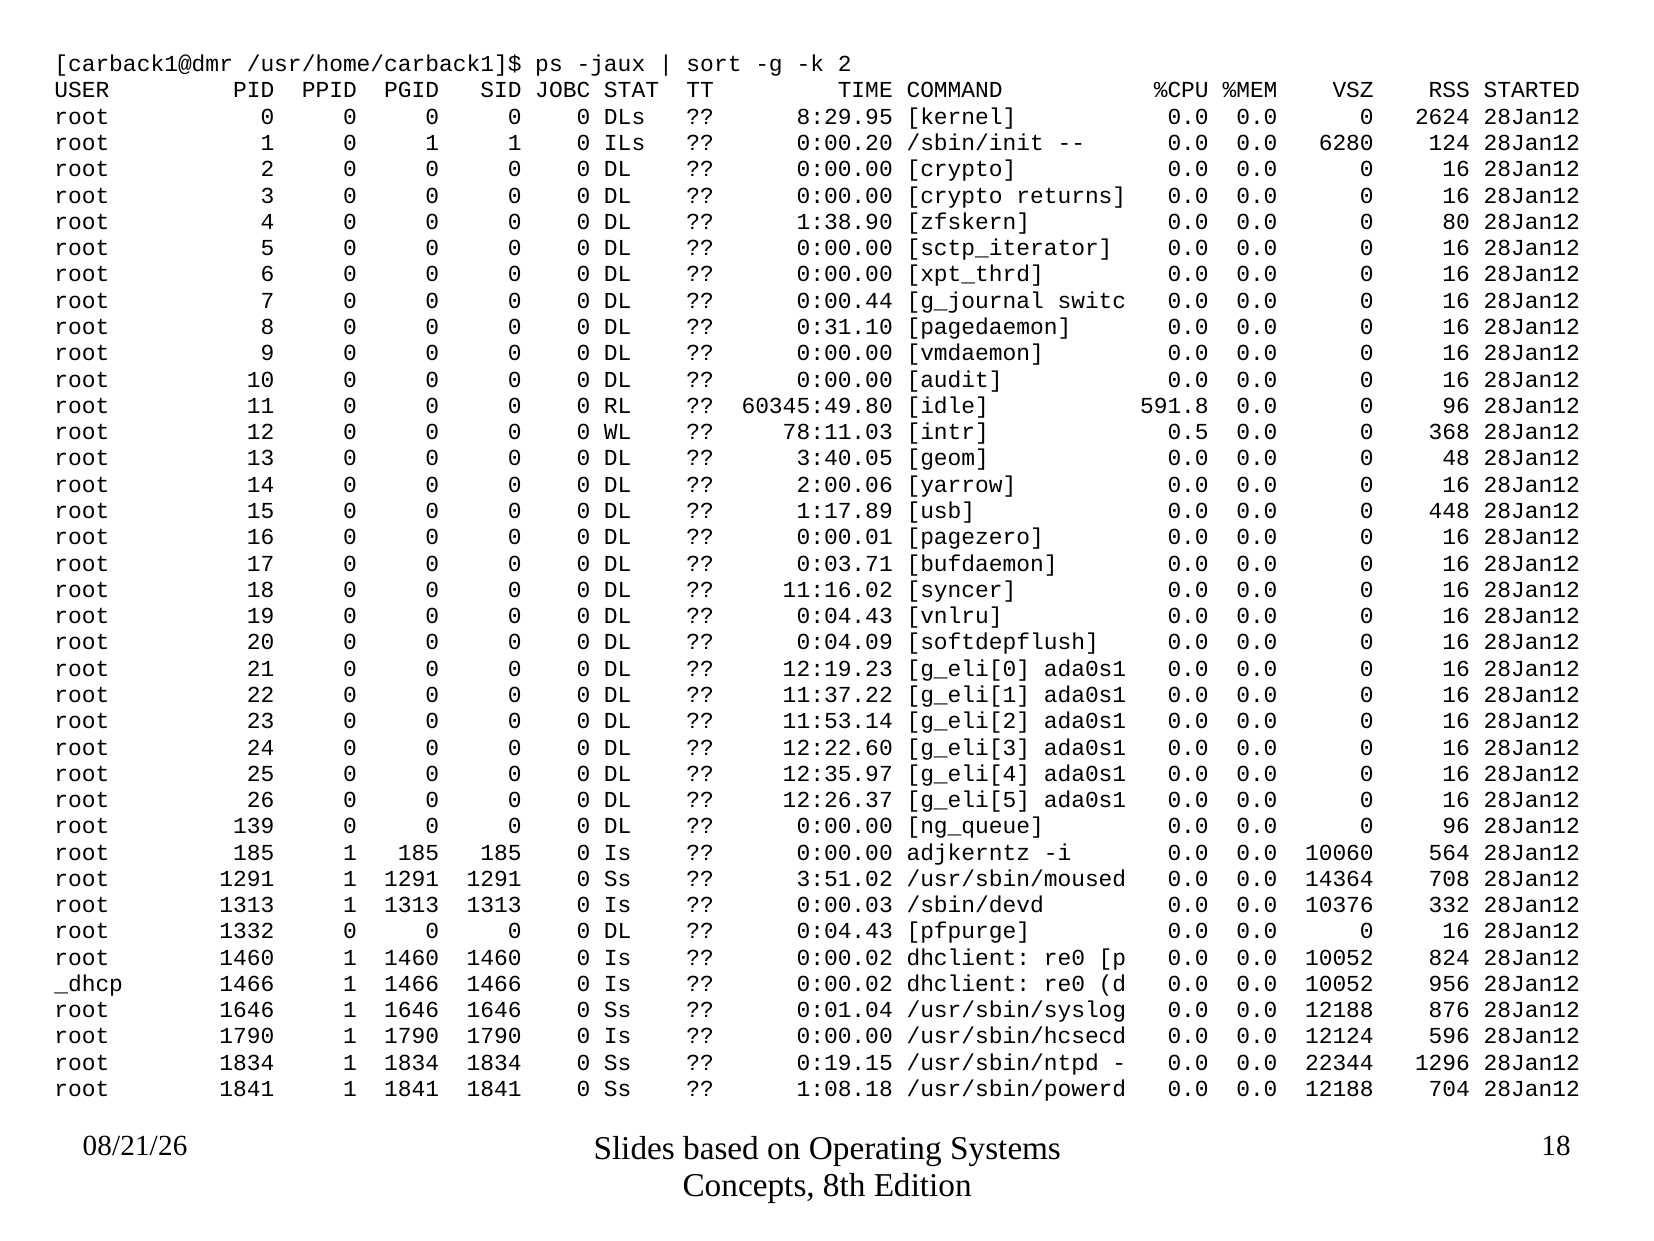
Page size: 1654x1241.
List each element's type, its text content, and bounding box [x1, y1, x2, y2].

text_box [121, 56, 1654, 143]
text_box [carback1@dmr /usr/home/carback1]$ ps -jaux | sort -g -k 2 USER PID PPID PGID SID JOBC STAT TT TIME COMMAND %CPU %MEM VSZ RSS STARTED root 0 0 0 0 0 DLs ?? 8:29.95 [kernel] 0.0 0.0 0 2624 28Jan12 root 1 0 1 1 0 ILs ?? 0:00.20 /sbin/init -- 0.0 0.0 6280 124 28Jan12 root 2 0 0 0 0 DL ?? 0:00.00 [crypto] 0.0 0.0 0 16 28Jan12 root 3 0 0 0 0 DL ?? 0:00.00 [crypto returns] 0.0 0.0 0 16 28Jan12 root 4 0 0 0 0 DL ?? 1:38.90 [zfskern] 0.0 0.0 0 80 28Jan12 root 5 0 0 0 0 DL ?? 0:00.00 [sctp_iterator] 0.0 0.0 0 16 28Jan12 root 6 0 0 0 0 DL ?? 0:00.00 [xpt_thrd] 0.0 0.0 0 16 28Jan12 root 7 0 0 0 0 DL ?? 0:00.44 [g_journal switc 0.0 0.0 0 16 28Jan12 root 8 0 0 0 0 DL ?? 0:31.10 [pagedaemon] 0.0 0.0 0 16 28Jan12 root 9 0 0 0 0 DL ?? 0:00.00 [vmdaemon] 0.0 0.0 0 16 28Jan12 root 10 0 0 0 0 DL ?? 0:00.00 [audit] 0.0 0.0 0 16 28Jan12 root 11 0 0 0 0 RL ?? 60345:49.80 [idle] 591.8 0.0 0 96 28Jan12 root 12 0 0 0 0 WL ?? 78:11.03 [intr] 0.5 0.0 0 368 28Jan12 root 13 0 0 0 0 DL ?? 3:40.05 [geom] 0.0 0.0 0 48 28Jan12 root 14 0 0 0 0 DL ?? 2:00.06 [yarrow] 0.0 0.0 0 16 28Jan12 root 15 0 0 0 0 DL ?? 1:17.89 [usb] 0.0 0.0 0 448 28Jan12 root 16 0 0 0 0 DL ?? 0:00.01 [pagezero] 0.0 0.0 0 16 28Jan12 root 17 0 0 0 0 DL ?? 0:03.71 [bufdaemon] 0.0 0.0 0 16 28Jan12 root 18 0 0 0 0 DL ?? 11:16.02 [syncer] 0.0 0.0 0 16 28Jan12 root 19 0 0 0 0 DL ?? 0:04.43 [vnlru] 0.0 0.0 0 16 28Jan12 root 20 0 0 0 0 DL ?? 0:04.09 [softdepflush] 0.0 0.0 0 16 28Jan12 root 21 0 0 0 0 DL ?? 12:19.23 [g_eli[0] ada0s1 0.0 0.0 0 16 28Jan12 root 22 0 0 0 0 DL ?? 11:37.22 [g_eli[1] ada0s1 0.0 0.0 0 16 28Jan12 root 23 0 0 0 0 DL ?? 11:53.14 [g_eli[2] ada0s1 0.0 0.0 0 16 28Jan12 root 24 0 0 0 0 DL ?? 12:22.60 [g_eli[3] ada0s1 0.0 0.0 0 16 28Jan12 root 25 0 0 0 0 DL ?? 12:35.97 [g_eli[4] ada0s1 0.0 0.0 0 16 28Jan12 root 26 0 0 0 0 DL ?? 12:26.37 [g_eli[5] ada0s1 0.0 0.0 0 16 28Jan12 root 139 0 0 0 0 DL ?? 0:00.00 [ng_queue] 0.0 0.0 0 96 28Jan12 root 185 1 185 185 0 Is ?? 0:00.00 adjkerntz -i 0.0 0.0 10060 564 28Jan12 root 1291 1 1291 1291 0 Ss ?? 3:51.02 /usr/sbin/moused 0.0 0.0 14364 708 28Jan12 root 1313 1 1313 1313 0 Is ?? 0:00.03 /sbin/devd 0.0 0.0 10376 332 28Jan12 root 1332 0 0 0 0 DL ?? 0:04.43 [pfpurge] 0.0 0.0 0 16 28Jan12 root 1460 1 1460 1460 0 Is ?? 0:00.02 dhclient: re0 [p 0.0 0.0 10052 824 28Jan12 _dhcp 1466 1 1466 1466 0 Is ?? 0:00.02 dhclient: re0 (d 0.0 0.0 10052 956 28Jan12 root 1646 1 1646 1646 0 Ss ?? 0:01.04 /usr/sbin/syslog 0.0 0.0 12188 876 28Jan12 root 1790 1 1790 1790 0 Is ?? 0:00.00 /usr/sbin/hcsecd 0.0 0.0 12124 596 28Jan12 root 1834 1 1834 1834 0 Ss ?? 0:19.15 /usr/sbin/ntpd - 0.0 0.0 22344 1296 28Jan12 root 1841 1 1841 1841 0 Ss ?? 1:08.18 /usr/sbin/powerd 0.0 0.0 12188 704 28Jan12 [39, 45, 1600, 1171]
